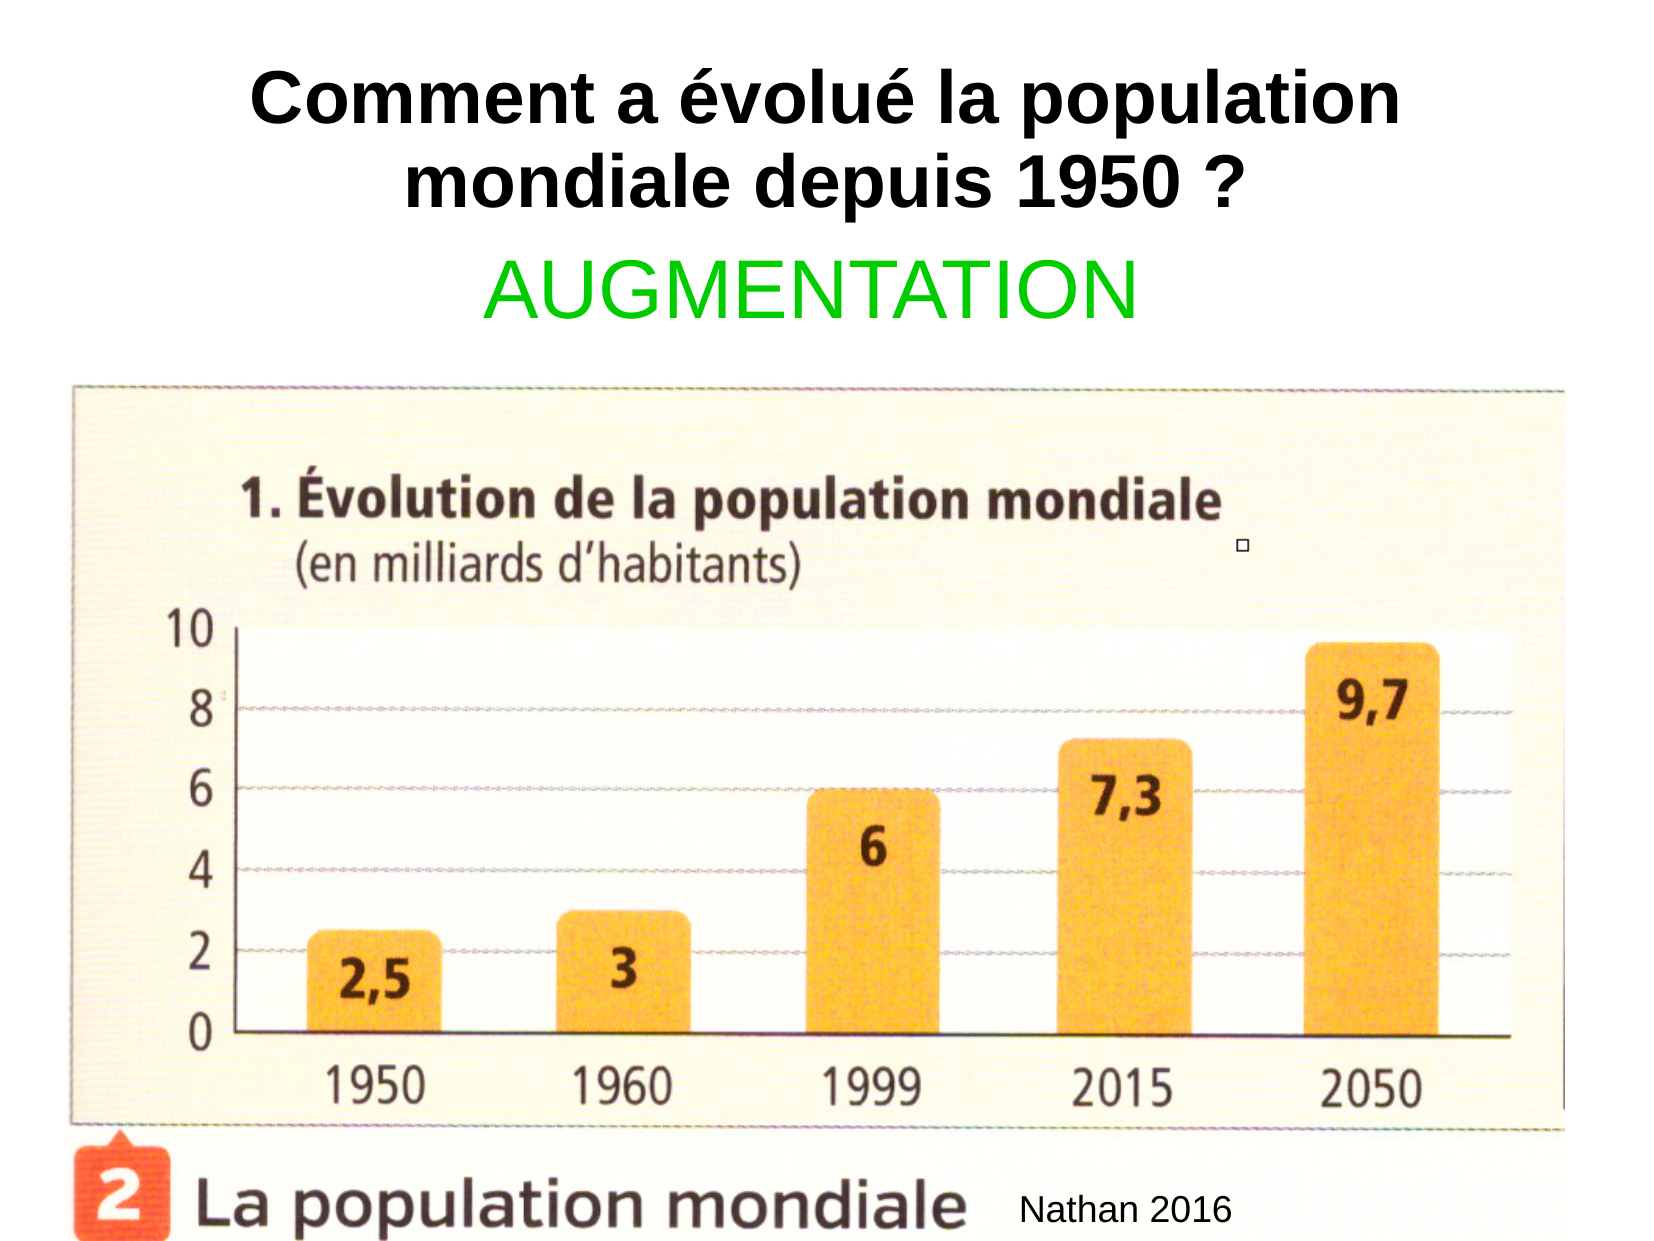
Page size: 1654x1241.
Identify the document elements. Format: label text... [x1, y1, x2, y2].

text_box AUGMENTATION [354, 236, 1270, 345]
text_box Nathan 2016 [1003, 1181, 1329, 1238]
title Comment a évolué la population mondiale depuis 1950 ? [82, 29, 1571, 250]
picture [66, 383, 1565, 1241]
